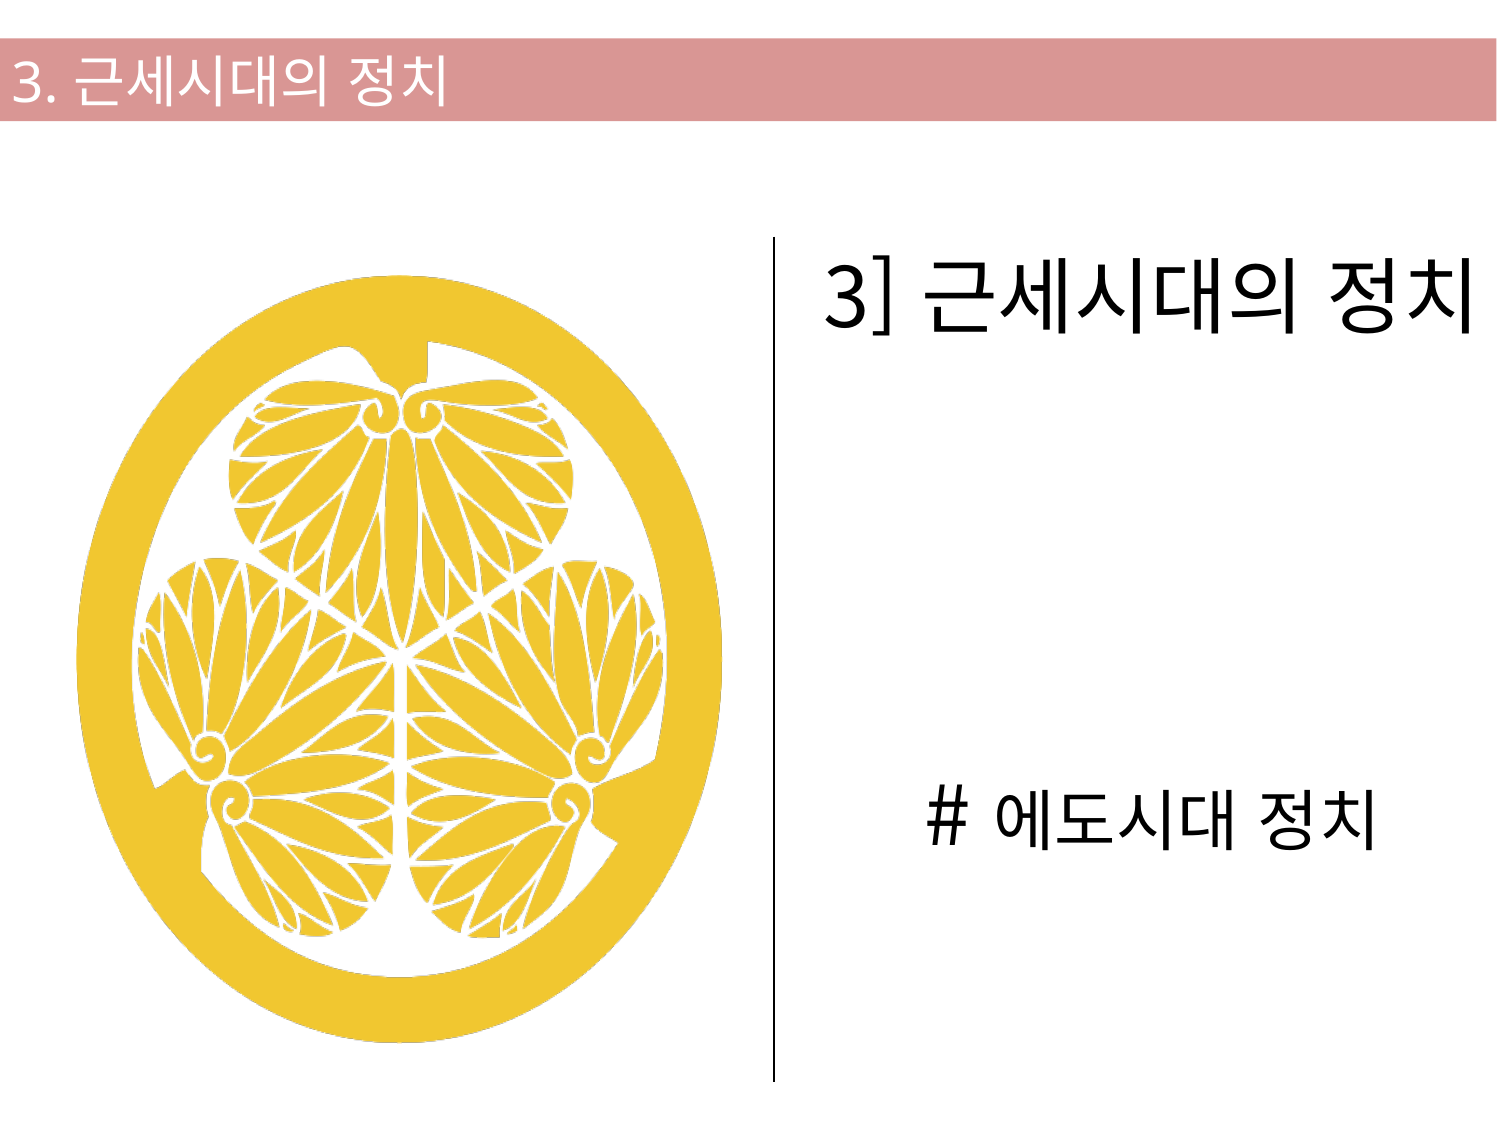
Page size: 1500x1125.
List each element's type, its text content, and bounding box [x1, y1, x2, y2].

list 3] 근세시대의 정치 # 에도시대 정치 21251141 원예학과 김윤경 [809, 236, 1497, 1071]
picture [76, 275, 723, 1044]
text_box 3. 근세시대의 정치 [0, 38, 1497, 122]
